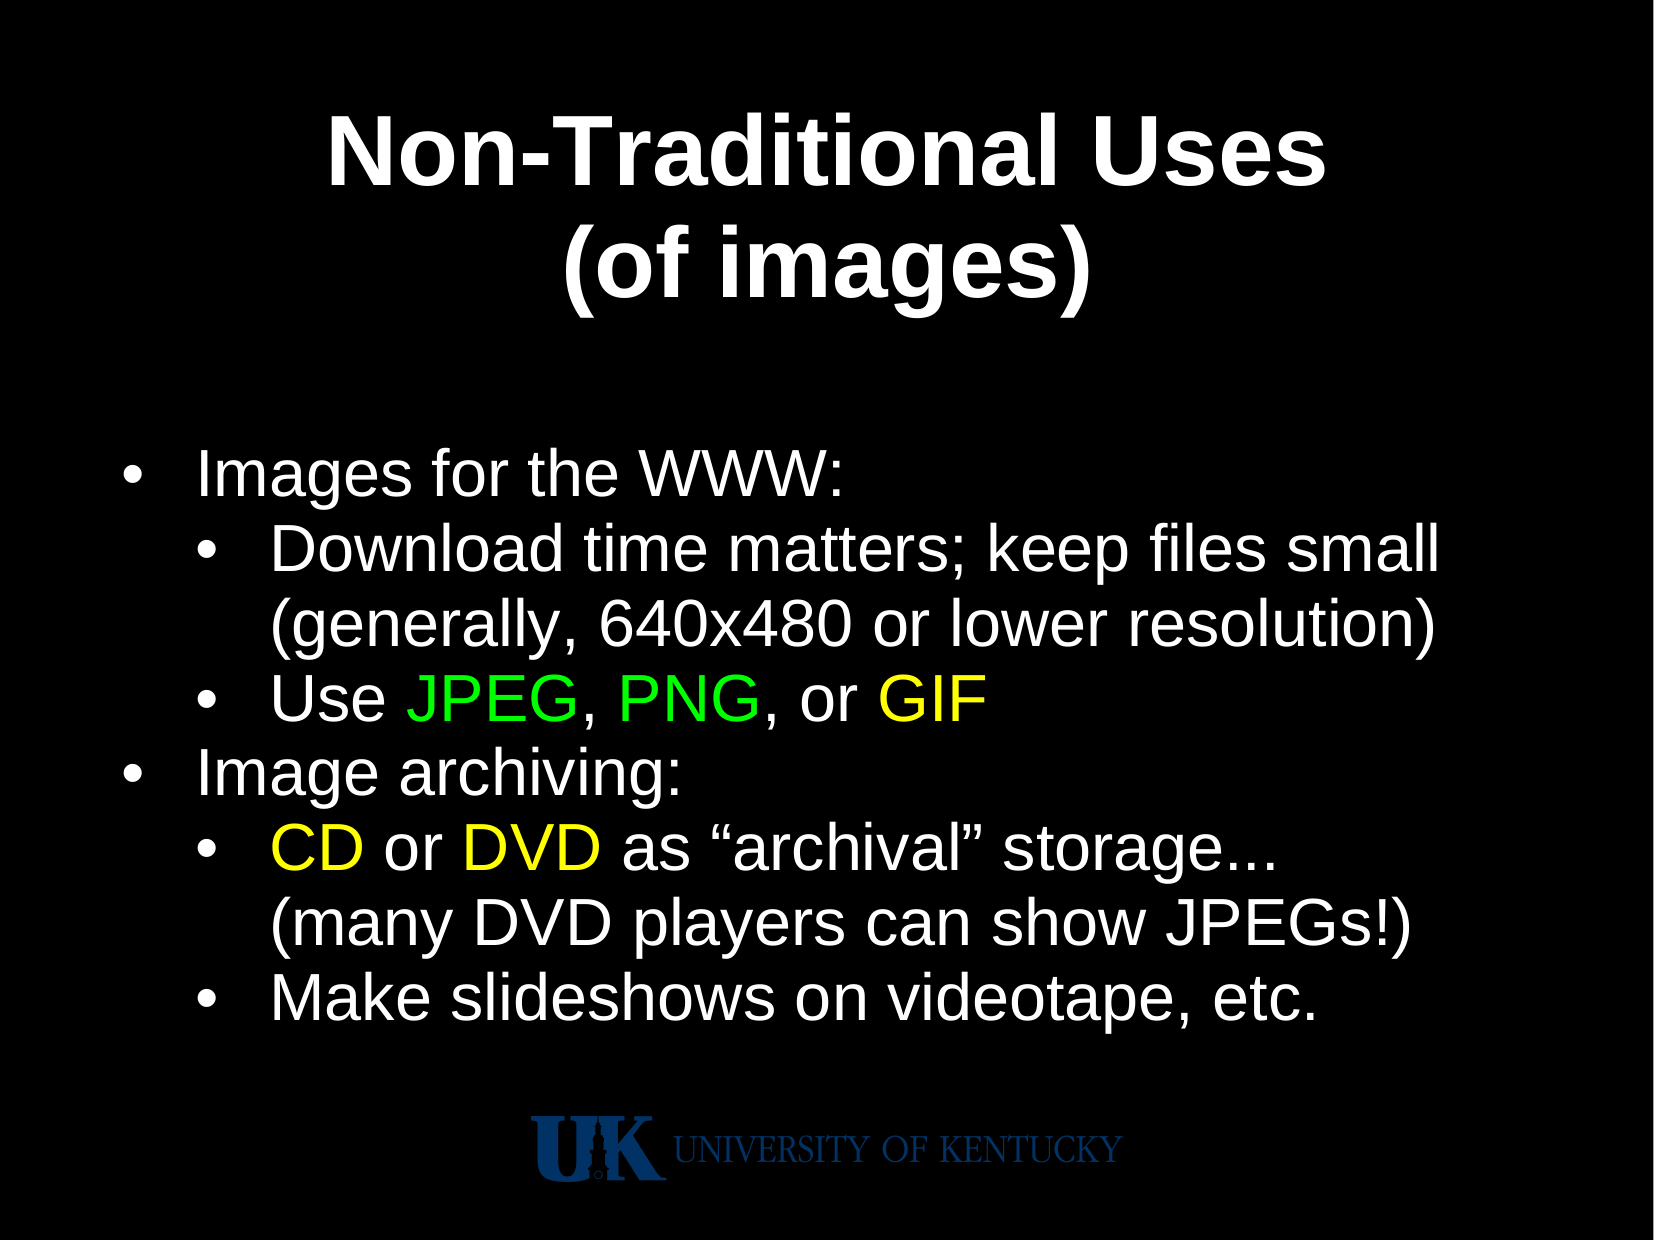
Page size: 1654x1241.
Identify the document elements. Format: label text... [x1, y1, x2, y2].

title Non-Traditional Uses (of images) [121, 78, 1534, 335]
subtitle • Images for the WWW: • Download time matters; keep files small (generally, 640x480 or lower resolution) • Use JPEG, PNG, or GIF • Image archiving: • CD or DVD as “archival” storage... (many DVD players can show JPEGs!) • Make slideshows on videotape, etc. [121, 344, 1534, 1127]
picture [531, 1116, 1123, 1182]
